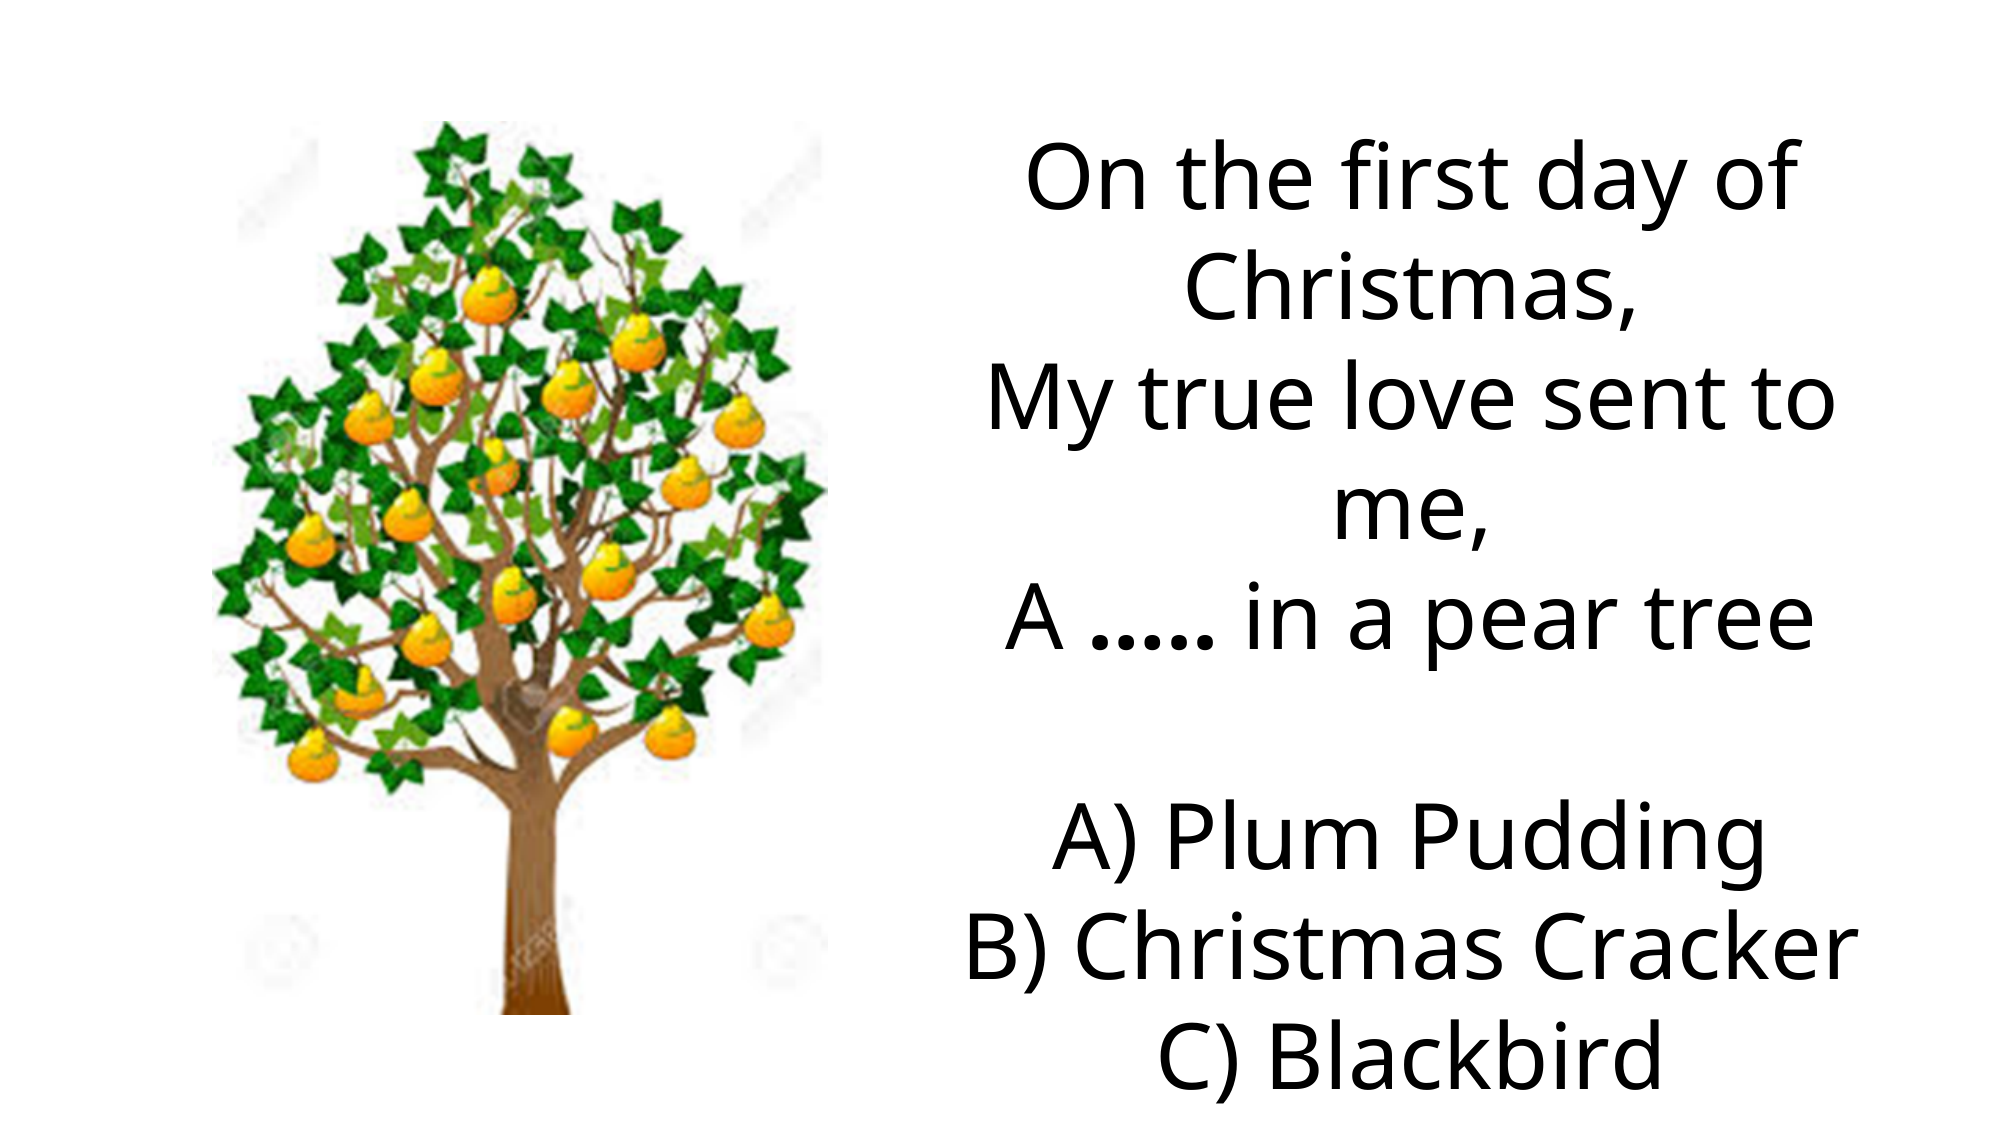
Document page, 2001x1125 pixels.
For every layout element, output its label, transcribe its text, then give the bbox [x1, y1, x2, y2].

picture [212, 121, 828, 1015]
text_box On the first day of Christmas, My true love sent to me, A ….. in a pear tree A) Plum Pudding B) Christmas Cracker C) Blackbird D) Partridge [912, 110, 1912, 1015]
